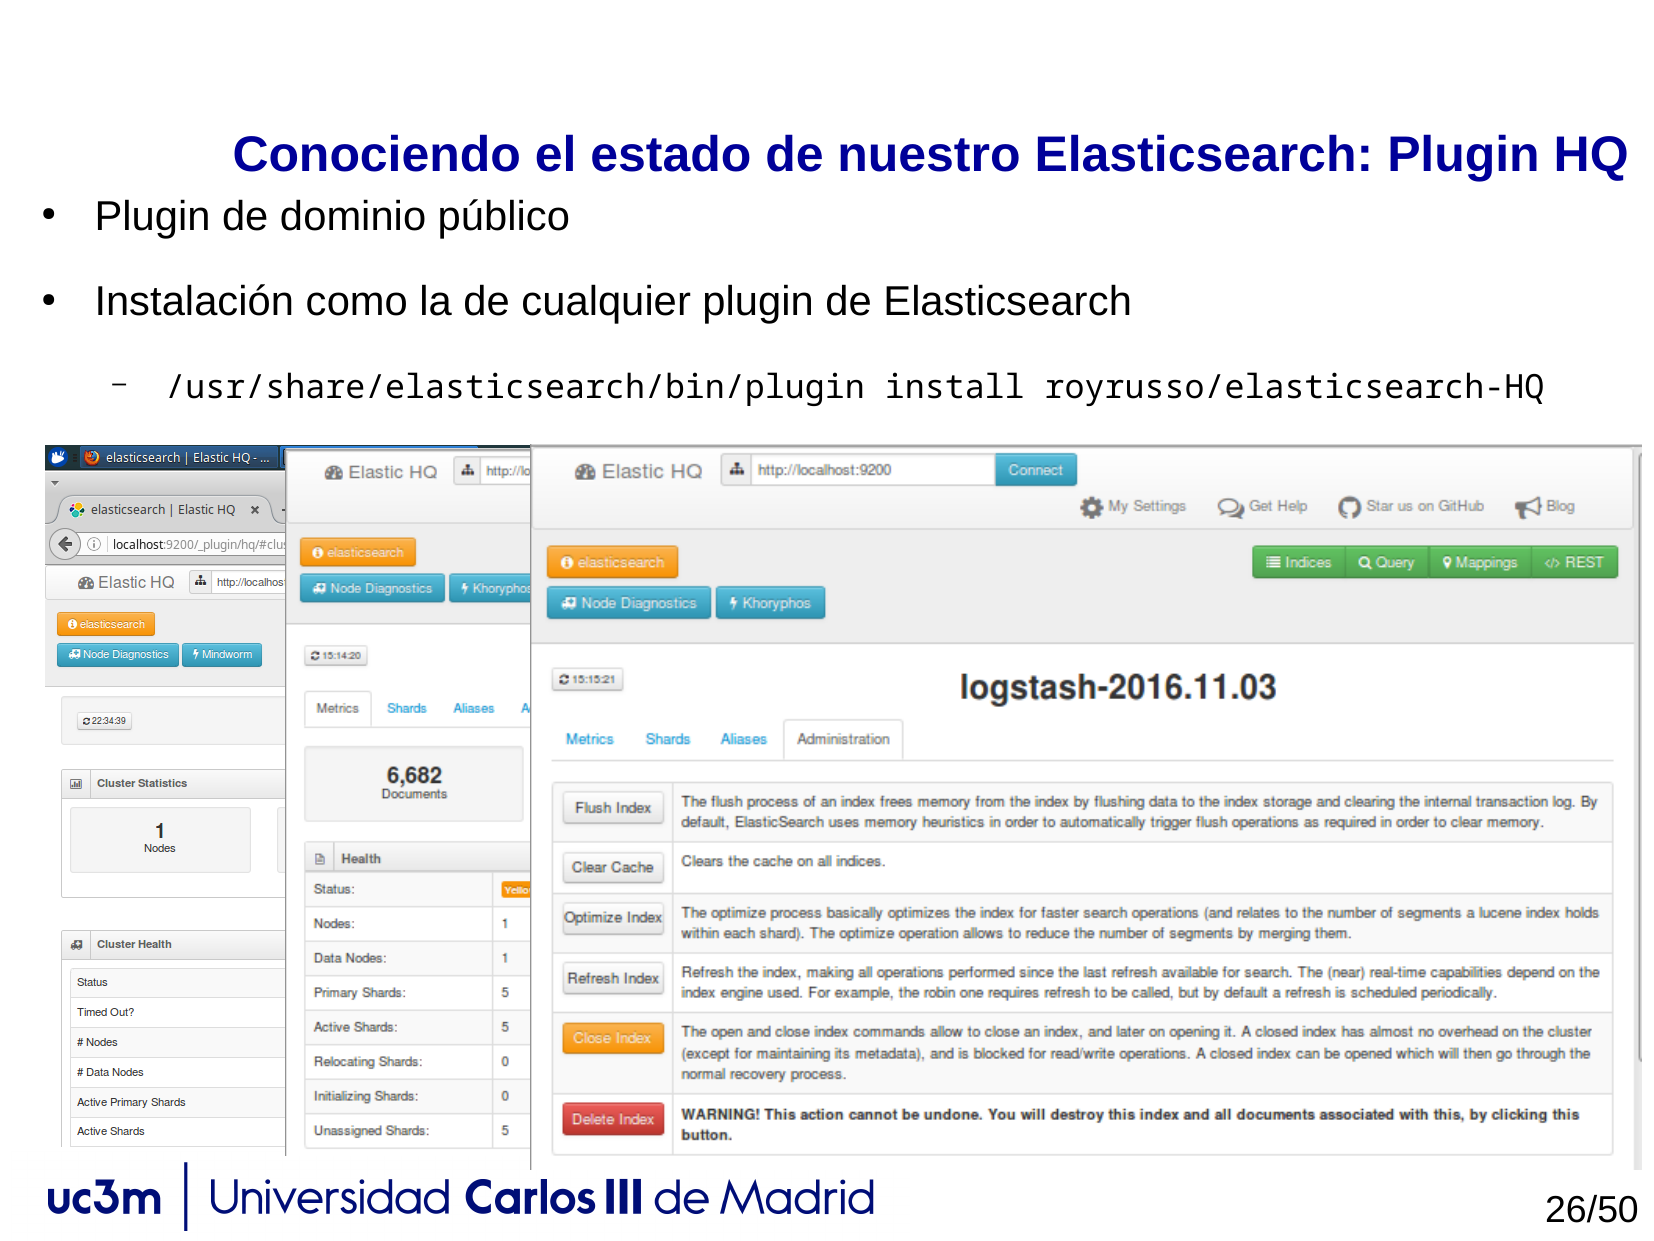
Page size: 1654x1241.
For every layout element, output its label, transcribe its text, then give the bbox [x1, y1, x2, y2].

list Plugin de dominio público Instalación como la de cualquier plugin de Elasticsearch /usr/share/elasticsearch/bin/plugin install royrusso/elasticsearch-HQ [23, 192, 1584, 1147]
title Conociendo el estado de nuestro Elasticsearch: Plugin HQ [129, 0, 1630, 182]
picture [11, 444, 1642, 1241]
